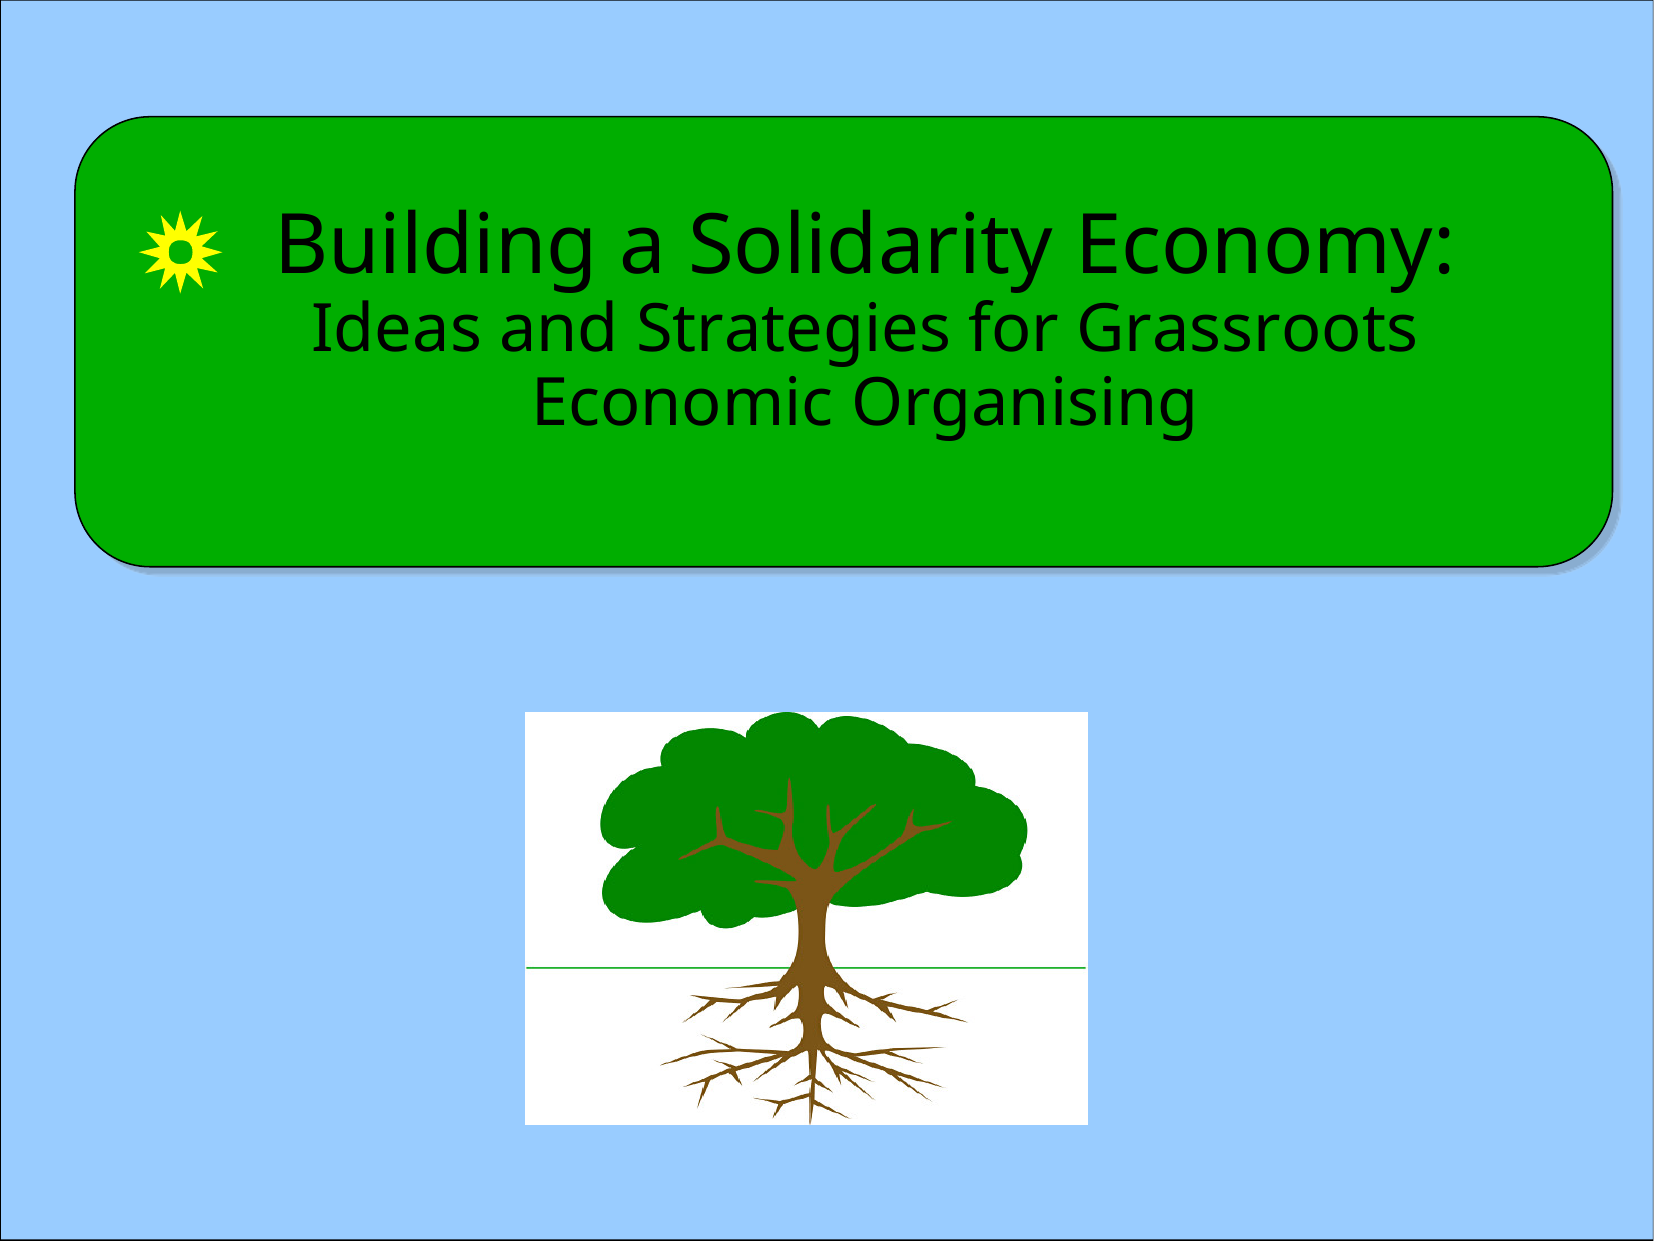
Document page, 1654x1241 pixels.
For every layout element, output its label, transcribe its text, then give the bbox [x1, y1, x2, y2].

picture [525, 712, 1088, 1126]
text_box Building a Solidarity Economy: Ideas and Strategies for Grassroots Economic Organising [193, 191, 1538, 585]
text_box [0, 0, 1654, 1241]
text_box  [122, 189, 354, 378]
